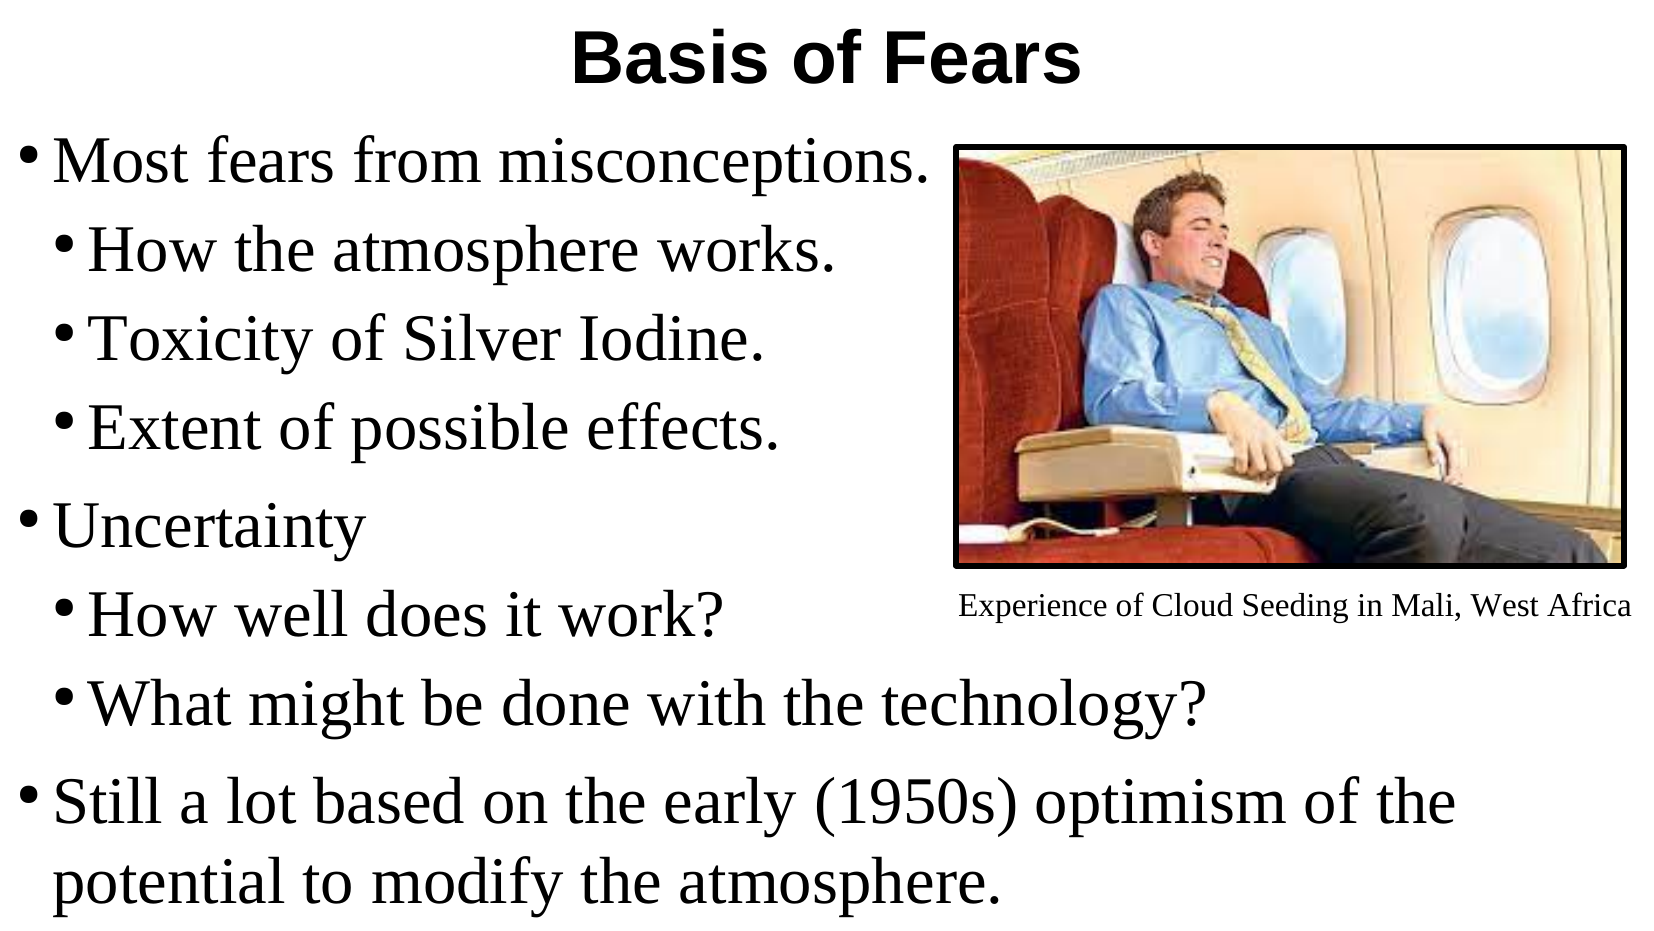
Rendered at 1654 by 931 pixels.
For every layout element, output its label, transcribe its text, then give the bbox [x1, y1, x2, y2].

title Basis of Fears [0, 5, 1654, 113]
picture [959, 150, 1622, 563]
text_box Experience of Cloud Seeding in Mali, West Africa [943, 575, 1651, 670]
text_box Most fears from misconceptions. How the atmosphere works. Toxicity of Silver Iodine. Extent of possible effects. Uncertainty How well does it work? What might be done with the technology? Still a lot based on the early (1950s) optimism of the potential to modify the atmosphere. [2, 108, 1586, 925]
